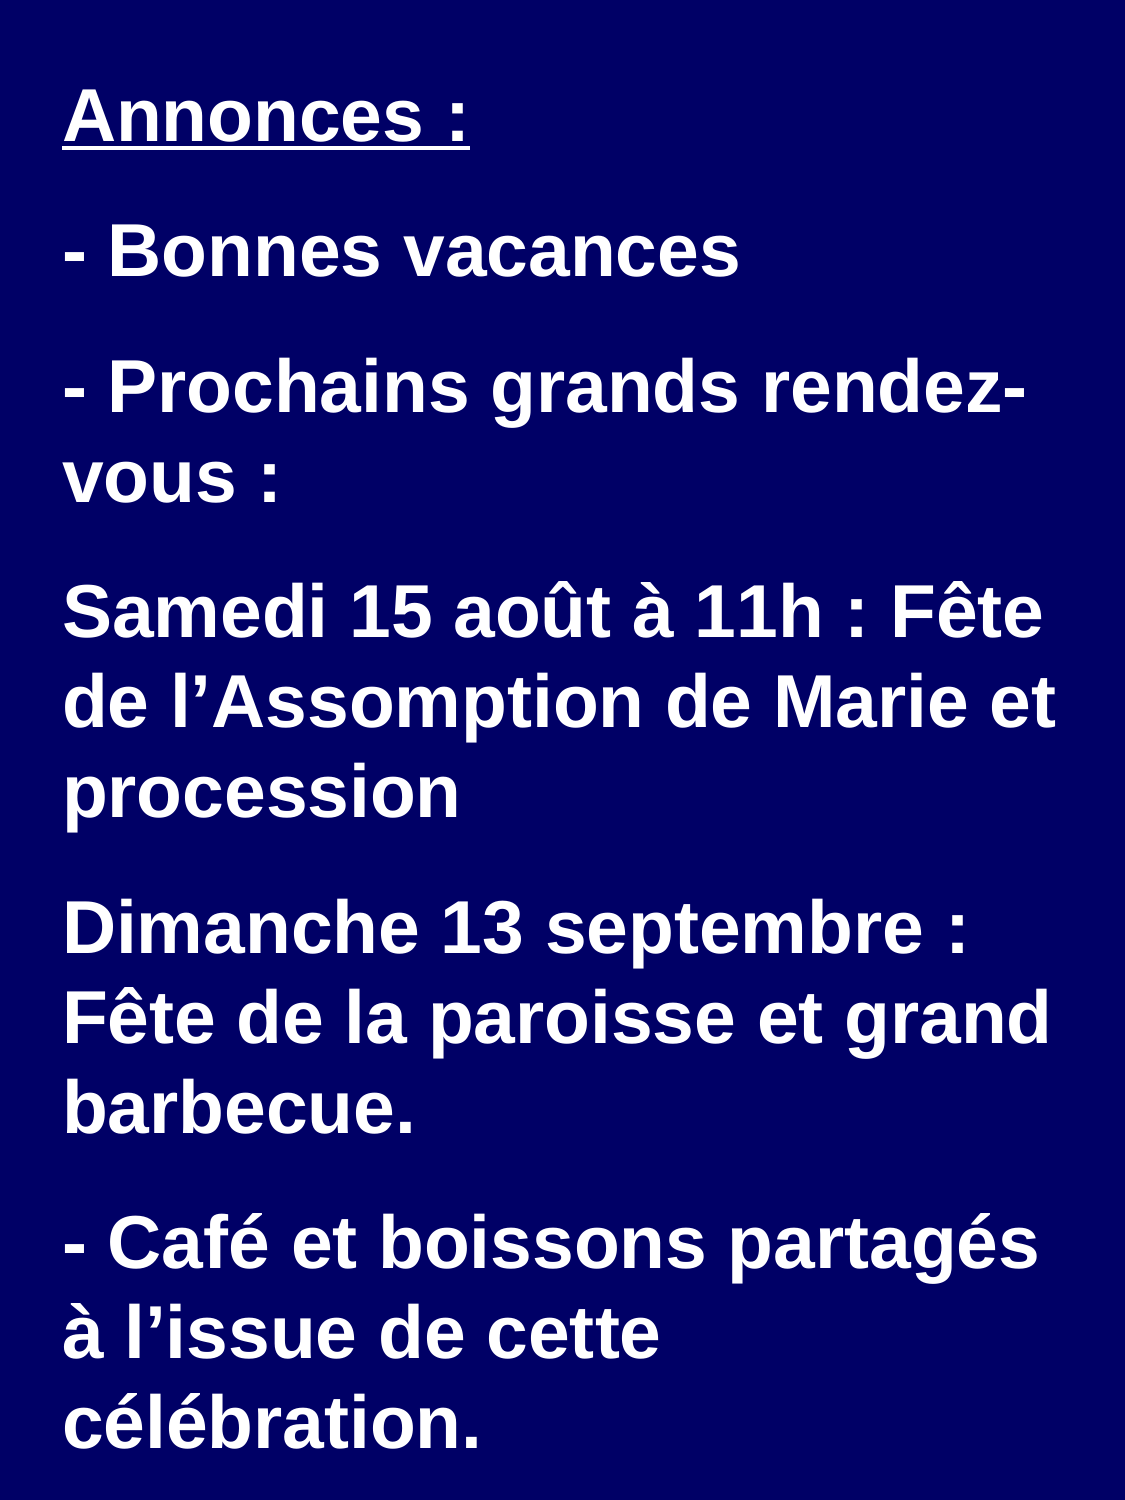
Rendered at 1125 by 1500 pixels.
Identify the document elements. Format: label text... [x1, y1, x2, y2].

text_box Annonces : - Bonnes vacances - Prochains grands rendez-vous : Samedi 15 août à 11h : Fête de l’Assomption de Marie et procession Dimanche 13 septembre : Fête de la paroisse et grand barbecue. - Café et boissons partagés à l’issue de cette célébration. [47, 59, 1099, 1500]
